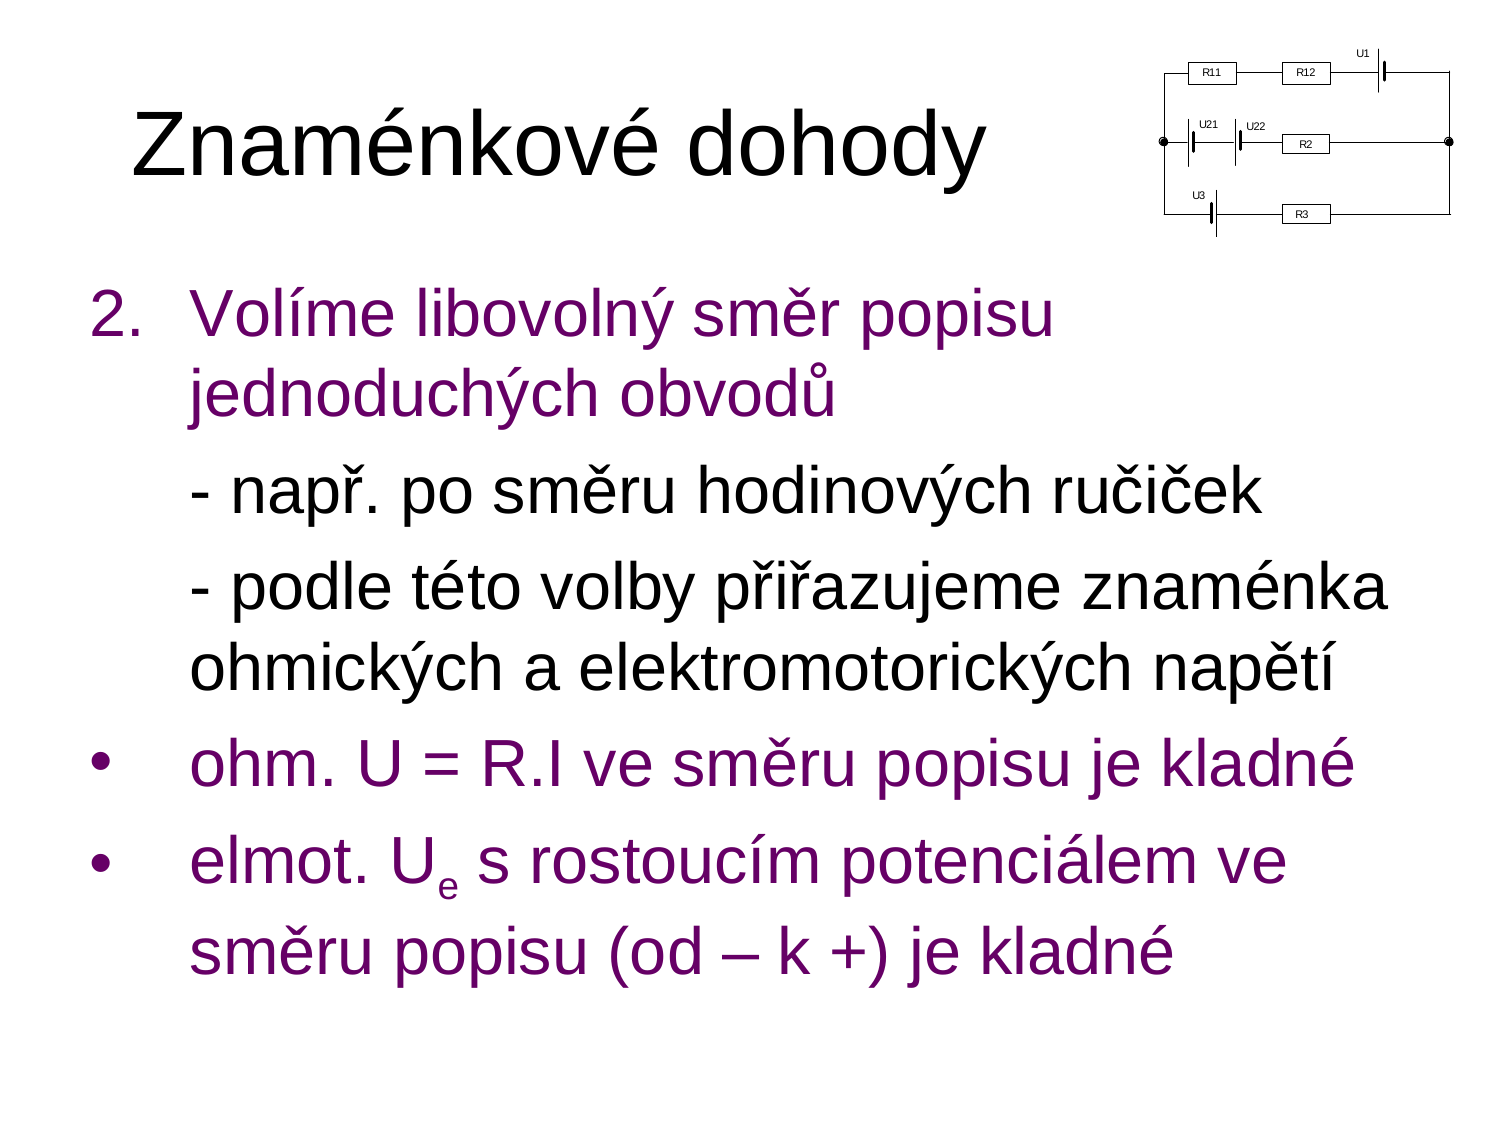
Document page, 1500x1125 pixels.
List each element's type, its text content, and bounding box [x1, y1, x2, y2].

list Volíme libovolný směr popisu jednoduchých obvodů - např. po směru hodinových ručiček - podle této volby přiřazujeme znaménka ohmických a elektromotorických napětí ohm. U = R.I ve směru popisu je kladné elmot. Ue s rostoucím potenciálem ve směru popisu (od – k +) je kladné [75, 262, 1426, 1095]
chart [1116, 0, 1459, 238]
title Znaménkové dohody [74, 45, 1046, 233]
